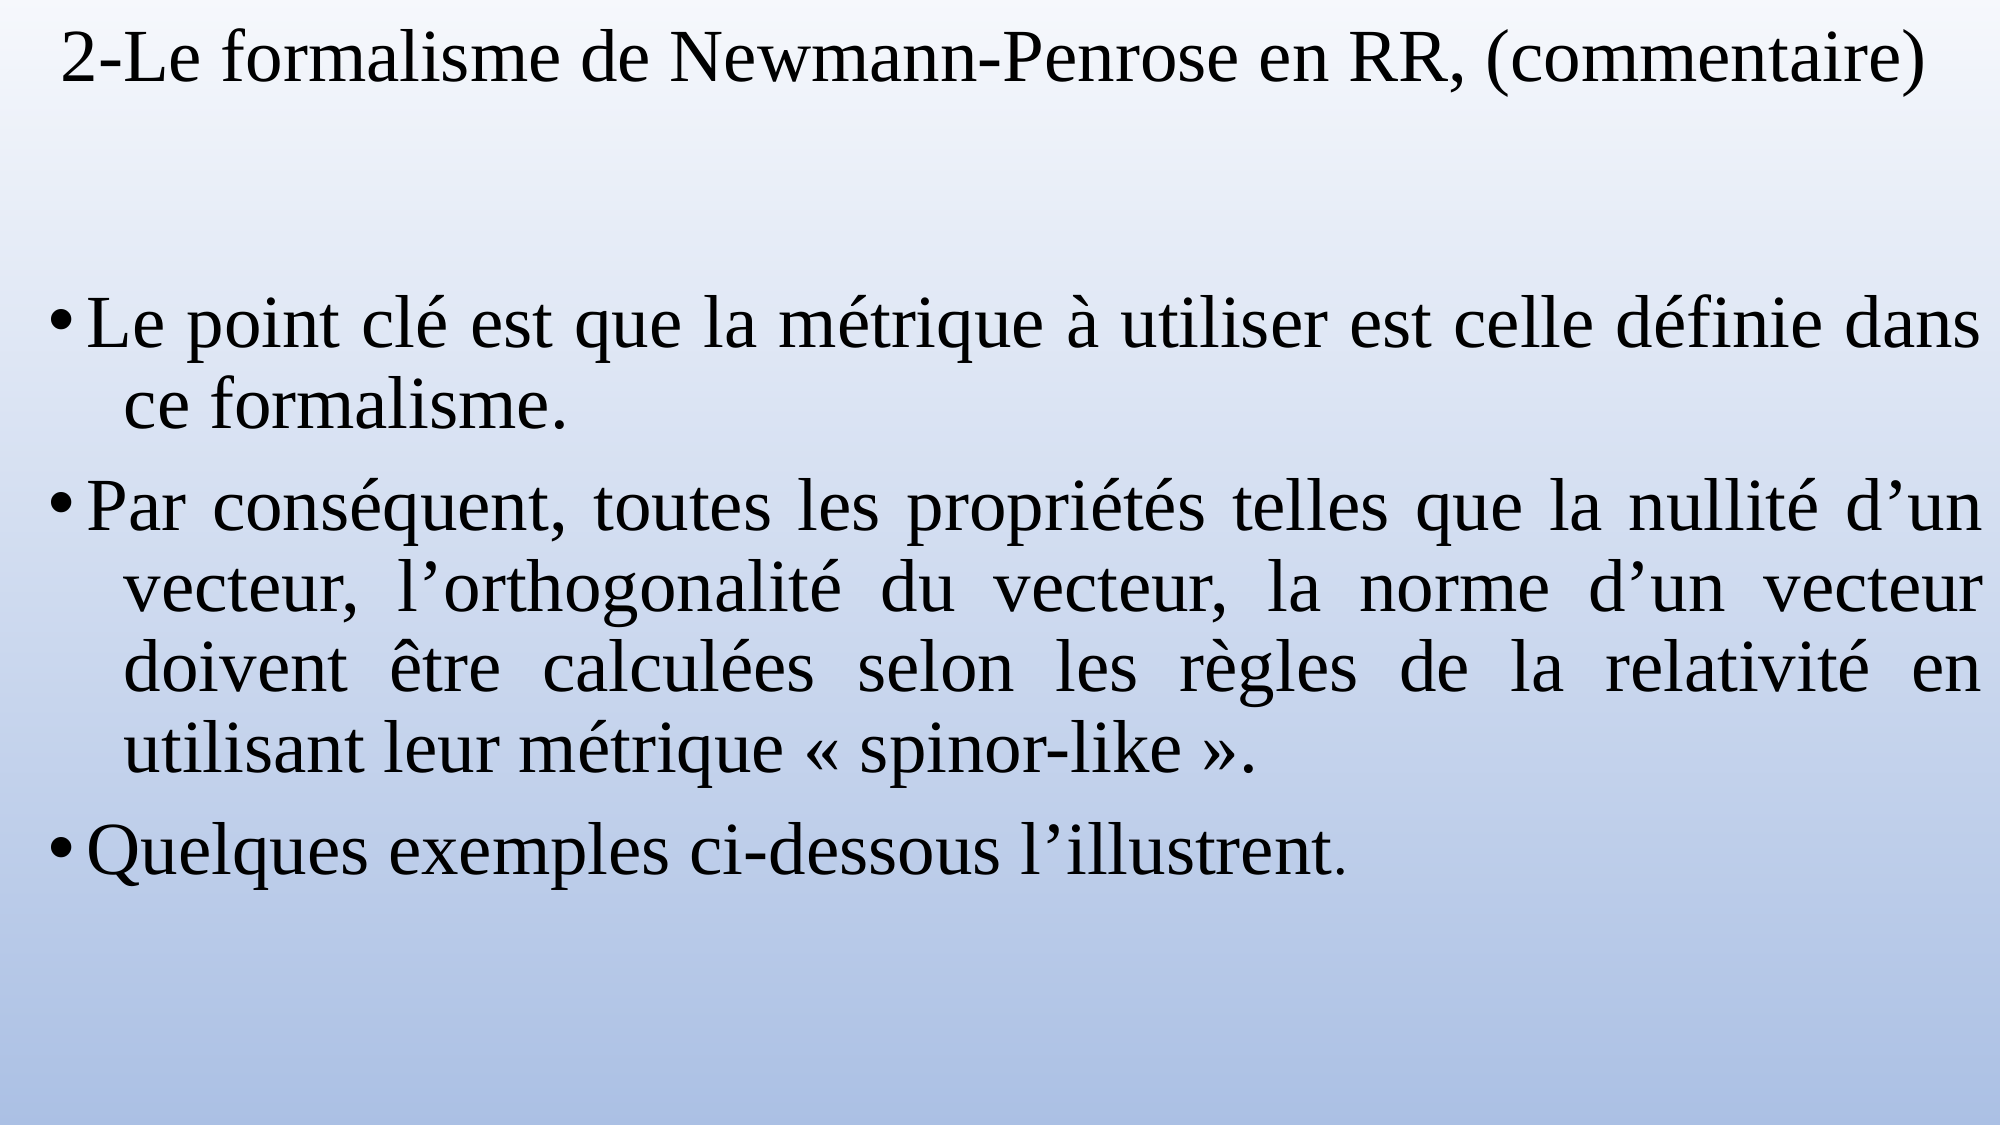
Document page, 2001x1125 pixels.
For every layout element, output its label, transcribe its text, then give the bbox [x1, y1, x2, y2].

list Le point clé est que la métrique à utiliser est celle définie dans ce formalisme. Par conséquent, toutes les propriétés telles que la nullité d’un vecteur, l’orthogonalité du vecteur, la norme d’un vecteur doivent être calculées selon les règles de la relativité en utilisant leur métrique « spinor-like ». Quelques exemples ci-dessous l’illustrent. [33, 275, 2000, 1125]
title 2-Le formalisme de Newmann-Penrose en RR, (commentaire) [0, 0, 1989, 116]
